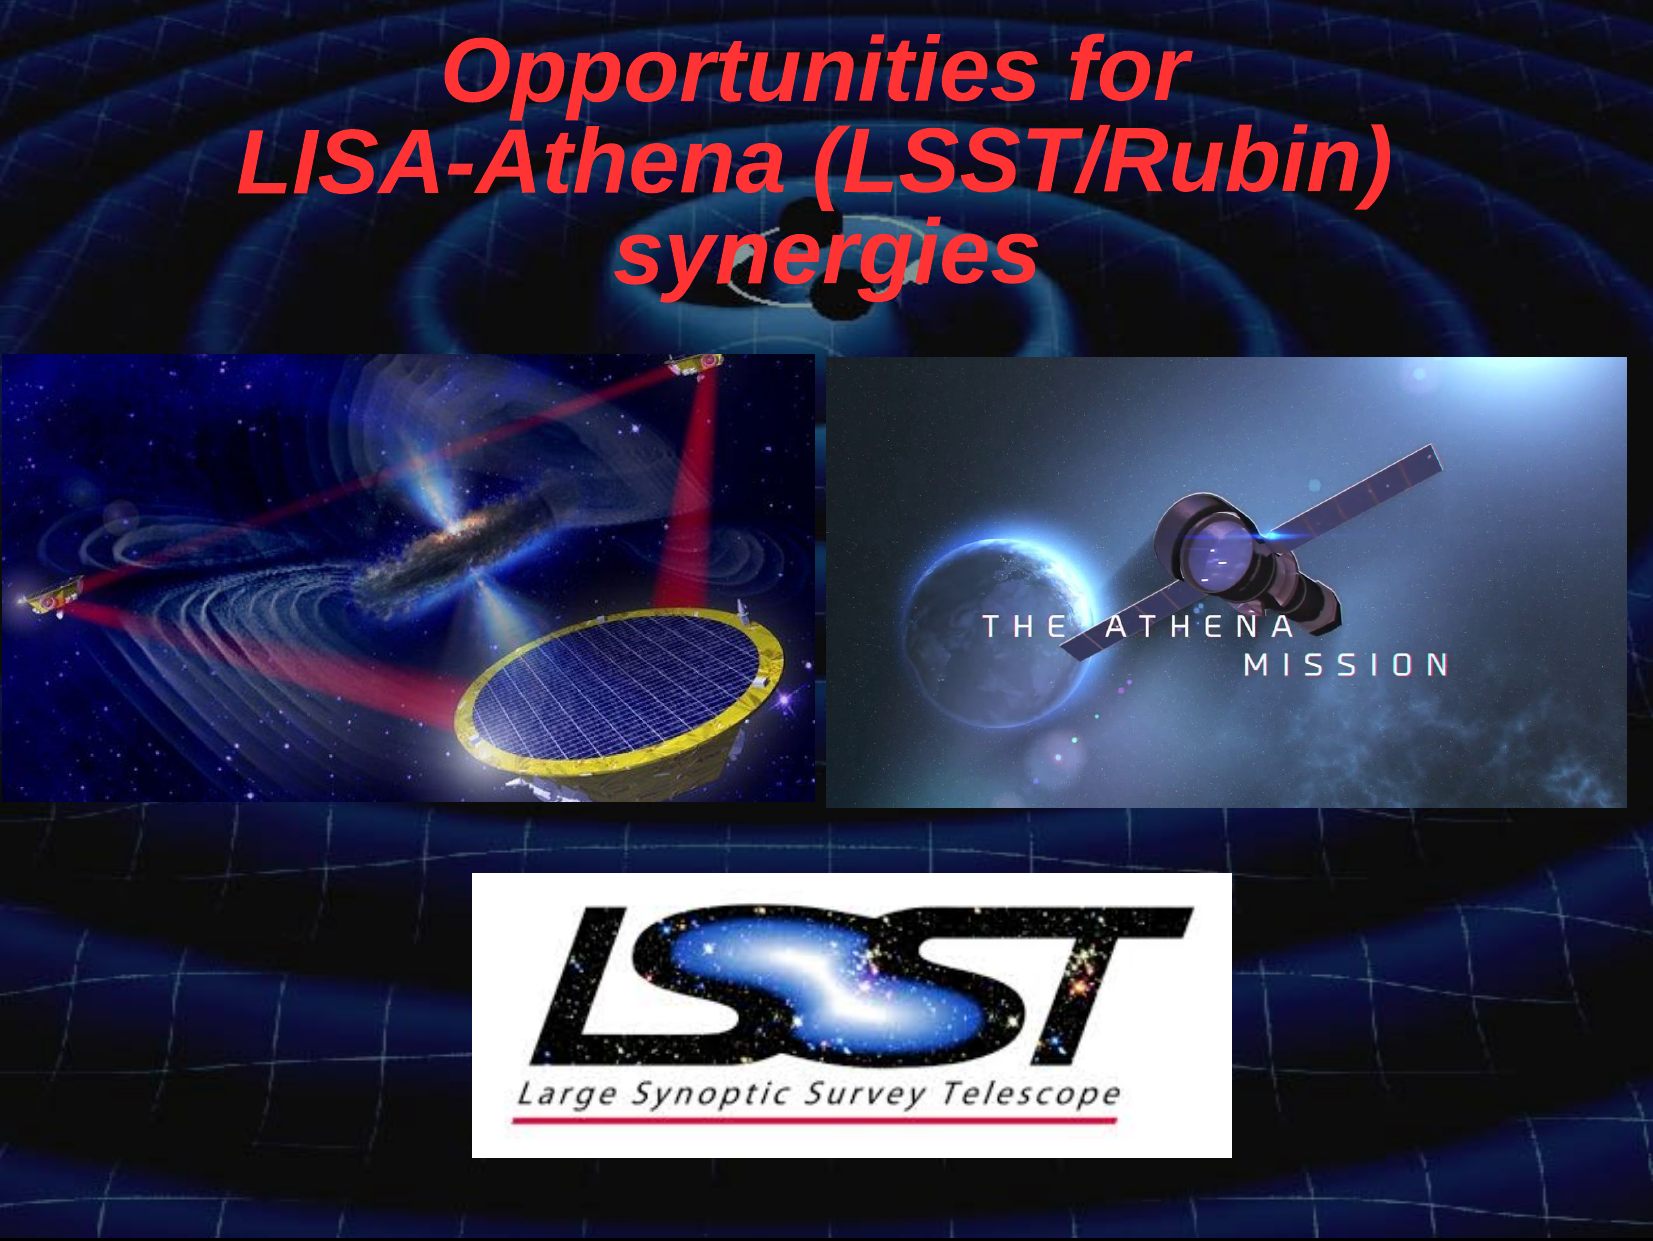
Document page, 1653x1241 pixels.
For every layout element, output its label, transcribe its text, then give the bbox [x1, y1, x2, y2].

text_box Opportunities for LISA-Athena (LSST/Rubin) synergies [236, 26, 1419, 393]
picture [0, 0, 1653, 1238]
